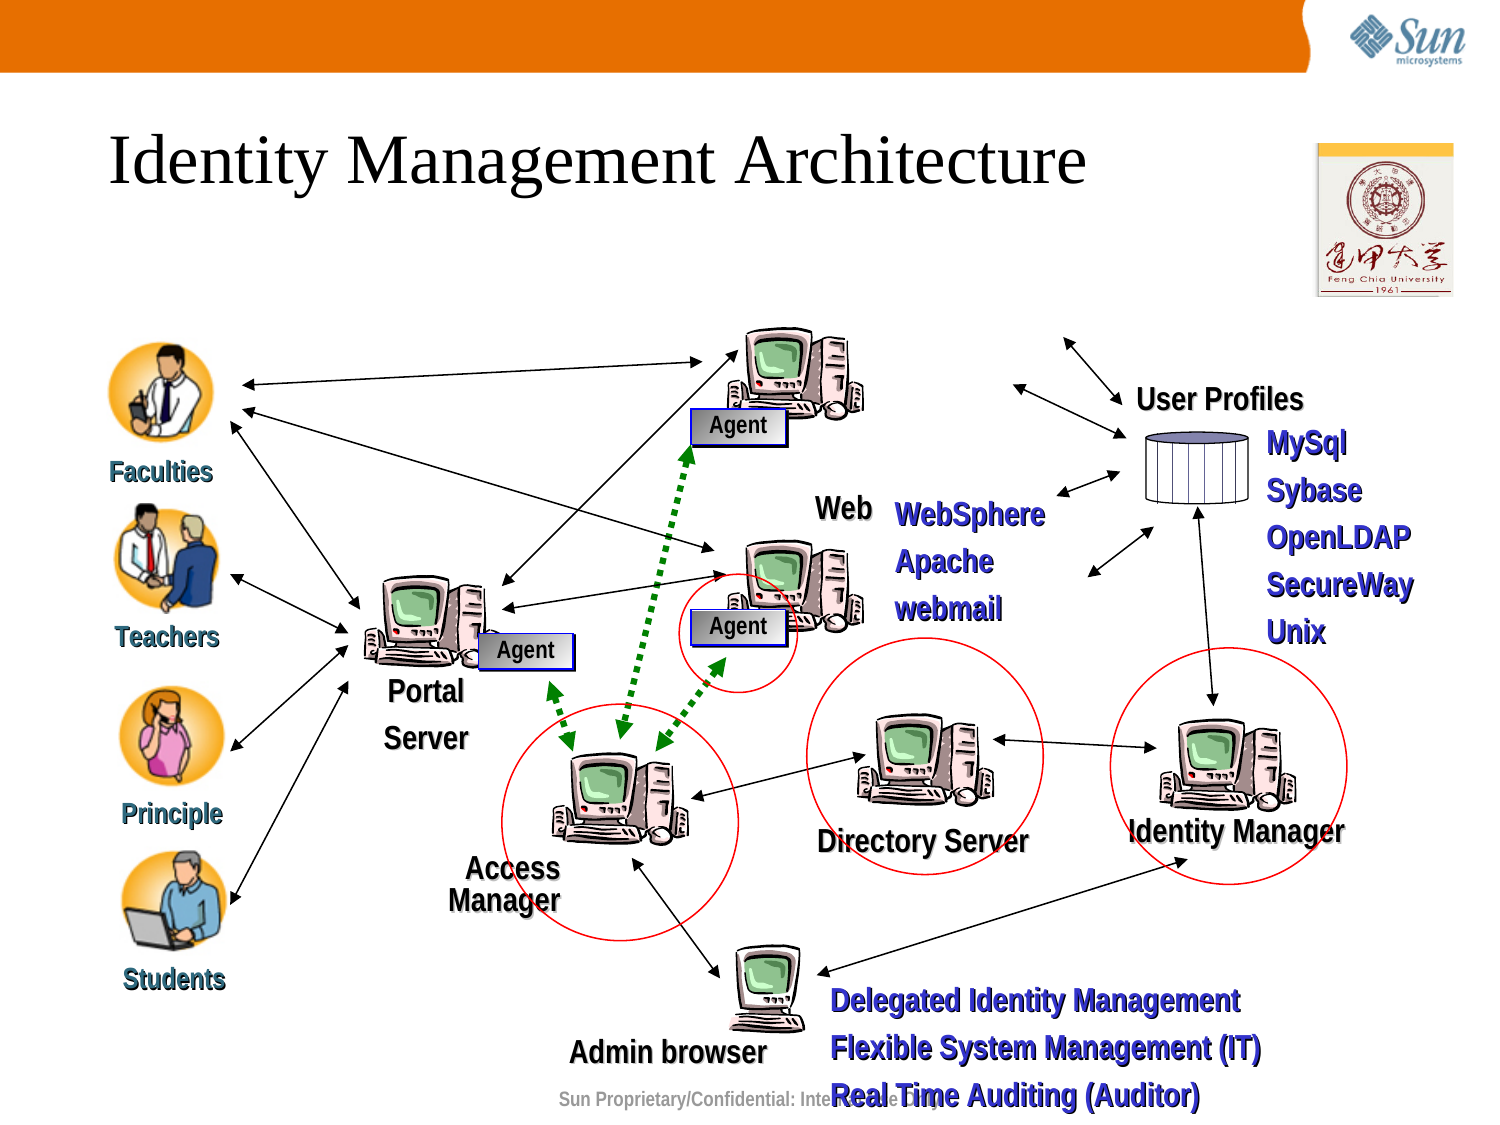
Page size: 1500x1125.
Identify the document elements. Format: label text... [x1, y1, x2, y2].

picture [117, 680, 227, 791]
picture [726, 538, 865, 635]
text_box User Profiles [1121, 376, 1320, 425]
picture [106, 337, 216, 448]
text_box Portal Server [368, 668, 484, 764]
text_box Agent [690, 609, 786, 646]
text_box Access Manager [506, 846, 576, 927]
text_box Directory Server [826, 818, 1024, 867]
picture [726, 575, 796, 635]
text_box Admin browser [553, 1029, 783, 1078]
text_box Agent [478, 633, 573, 669]
title Identity Management Architecture [94, 112, 1407, 250]
picture [0, 0, 1500, 75]
picture [1306, 143, 1454, 297]
picture [119, 846, 229, 956]
text_box Identity Manager [1113, 809, 1151, 858]
text_box Teachers [106, 613, 228, 661]
text_box Identity Manager [1306, 809, 1360, 858]
text_box Web [800, 486, 888, 534]
picture [726, 326, 865, 422]
picture [1145, 431, 1251, 505]
picture [857, 712, 996, 808]
text_box Directory Server [802, 818, 878, 867]
text_box Faculties [101, 447, 221, 496]
text_box Access Manager [407, 846, 561, 927]
text_box Directory Server [972, 818, 1045, 867]
text_box Identity Manager [1120, 809, 1337, 858]
picture [112, 503, 222, 614]
text_box Agent [690, 408, 786, 445]
text_box [728, 944, 806, 1034]
text_box MySql Sybase OpenLDAP SecureWay Unix [1251, 420, 1489, 658]
text_box Principle [113, 790, 231, 838]
text_box WebSphere Apache webmail [879, 491, 1120, 635]
picture [1159, 717, 1298, 809]
picture [551, 751, 690, 847]
picture [363, 574, 502, 670]
text_box Delegated Identity Management Flexible System Management (IT) Real Time Auditing (Auditor) [815, 977, 1336, 1121]
text_box Students [115, 955, 234, 1004]
